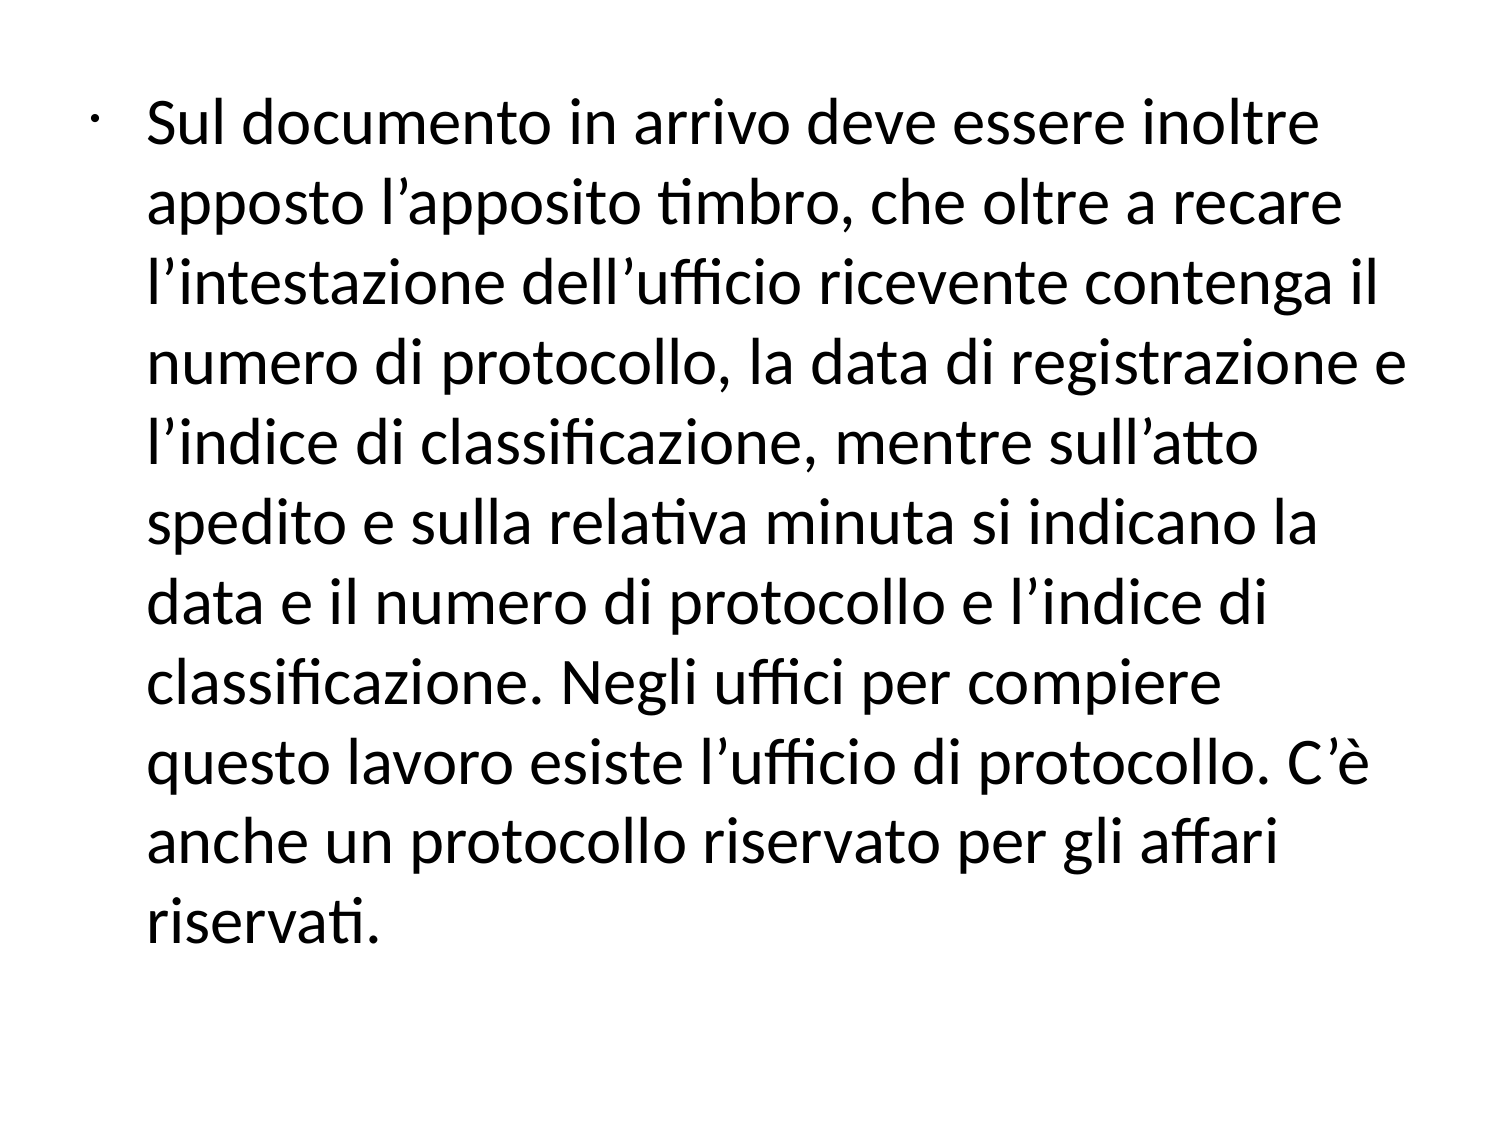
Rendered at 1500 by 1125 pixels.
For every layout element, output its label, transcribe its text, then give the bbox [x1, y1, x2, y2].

list Sul documento in arrivo deve essere inoltre apposto l’apposito timbro, che oltre a recare l’intestazione dell’ufficio ricevente contenga il numero di protocollo, la data di registrazione e l’indice di classificazione, mentre sull’atto spedito e sulla relativa minuta si indicano la data e il numero di protocollo e l’indice di classificazione. Negli uffici per compiere questo lavoro esiste l’ufficio di protocollo. C’è anche un protocollo riservato per gli affari riservati. [75, 70, 1425, 1005]
